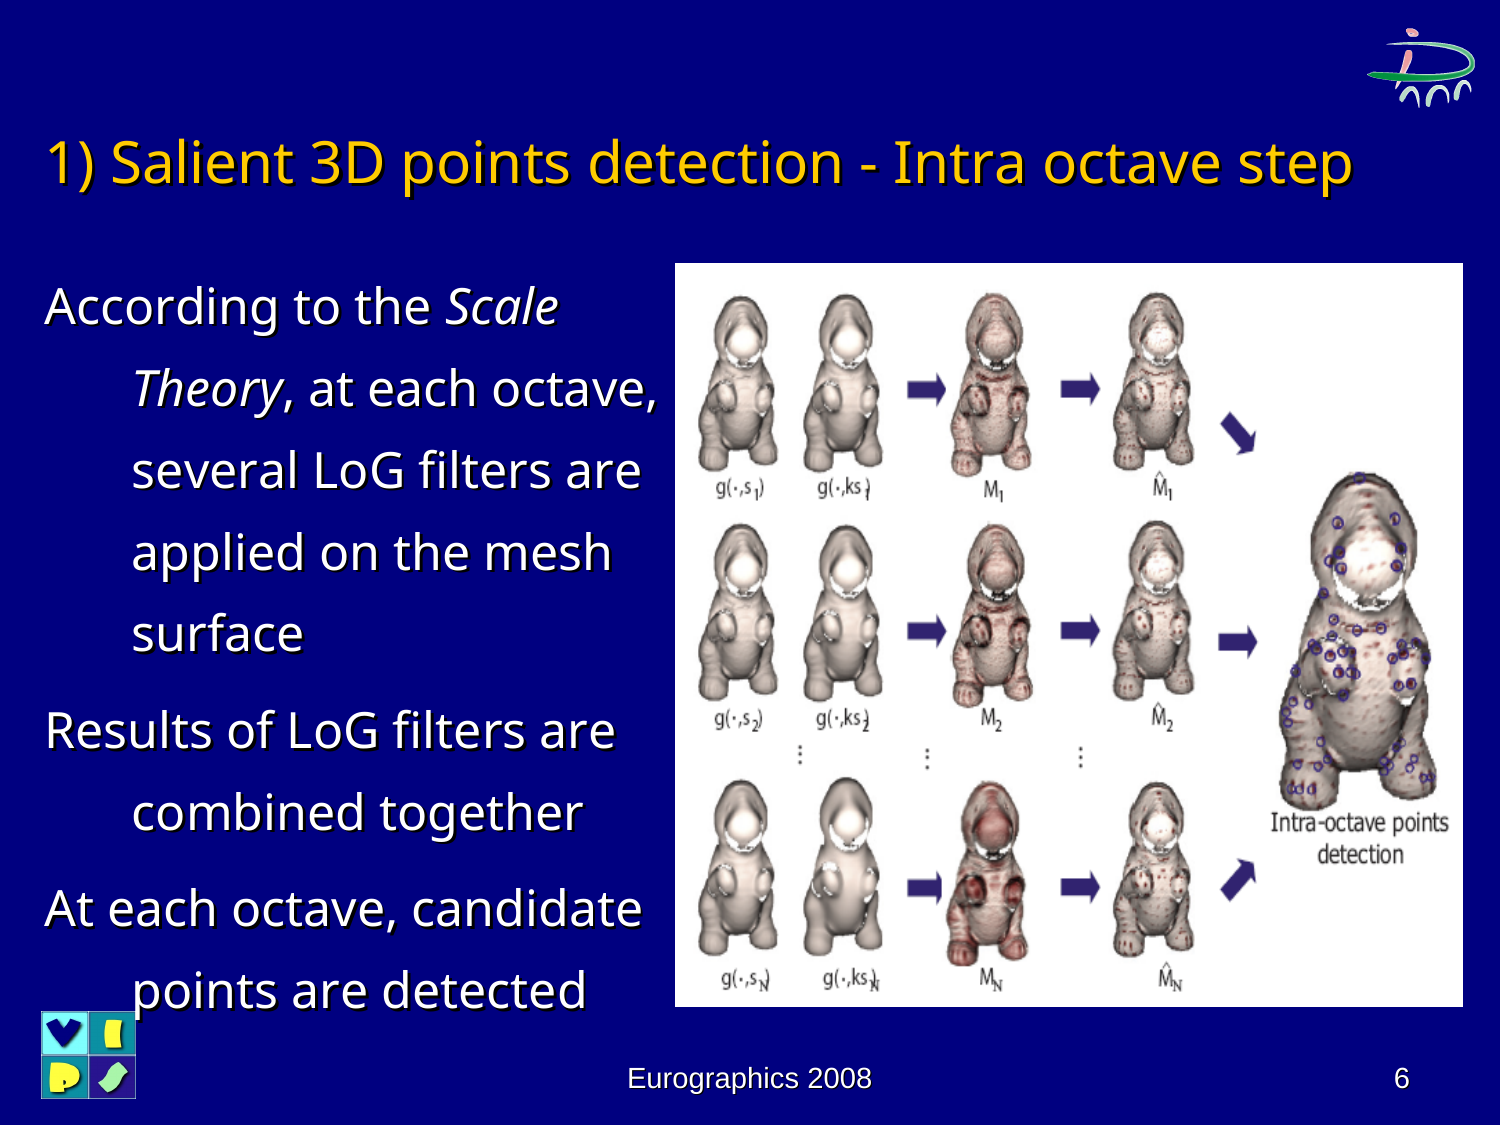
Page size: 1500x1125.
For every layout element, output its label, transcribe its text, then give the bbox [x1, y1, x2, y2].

picture [675, 263, 1463, 1007]
picture [1367, 28, 1475, 108]
list According to the Scale Theory, at each octave, several LoG filters are applied on the mesh surface Results of LoG filters are combined together At each octave, candidate points are detected [29, 249, 676, 1006]
title 1) Salient 3D points detection - Intra octave step [29, 90, 1380, 233]
picture [41, 1011, 136, 1099]
